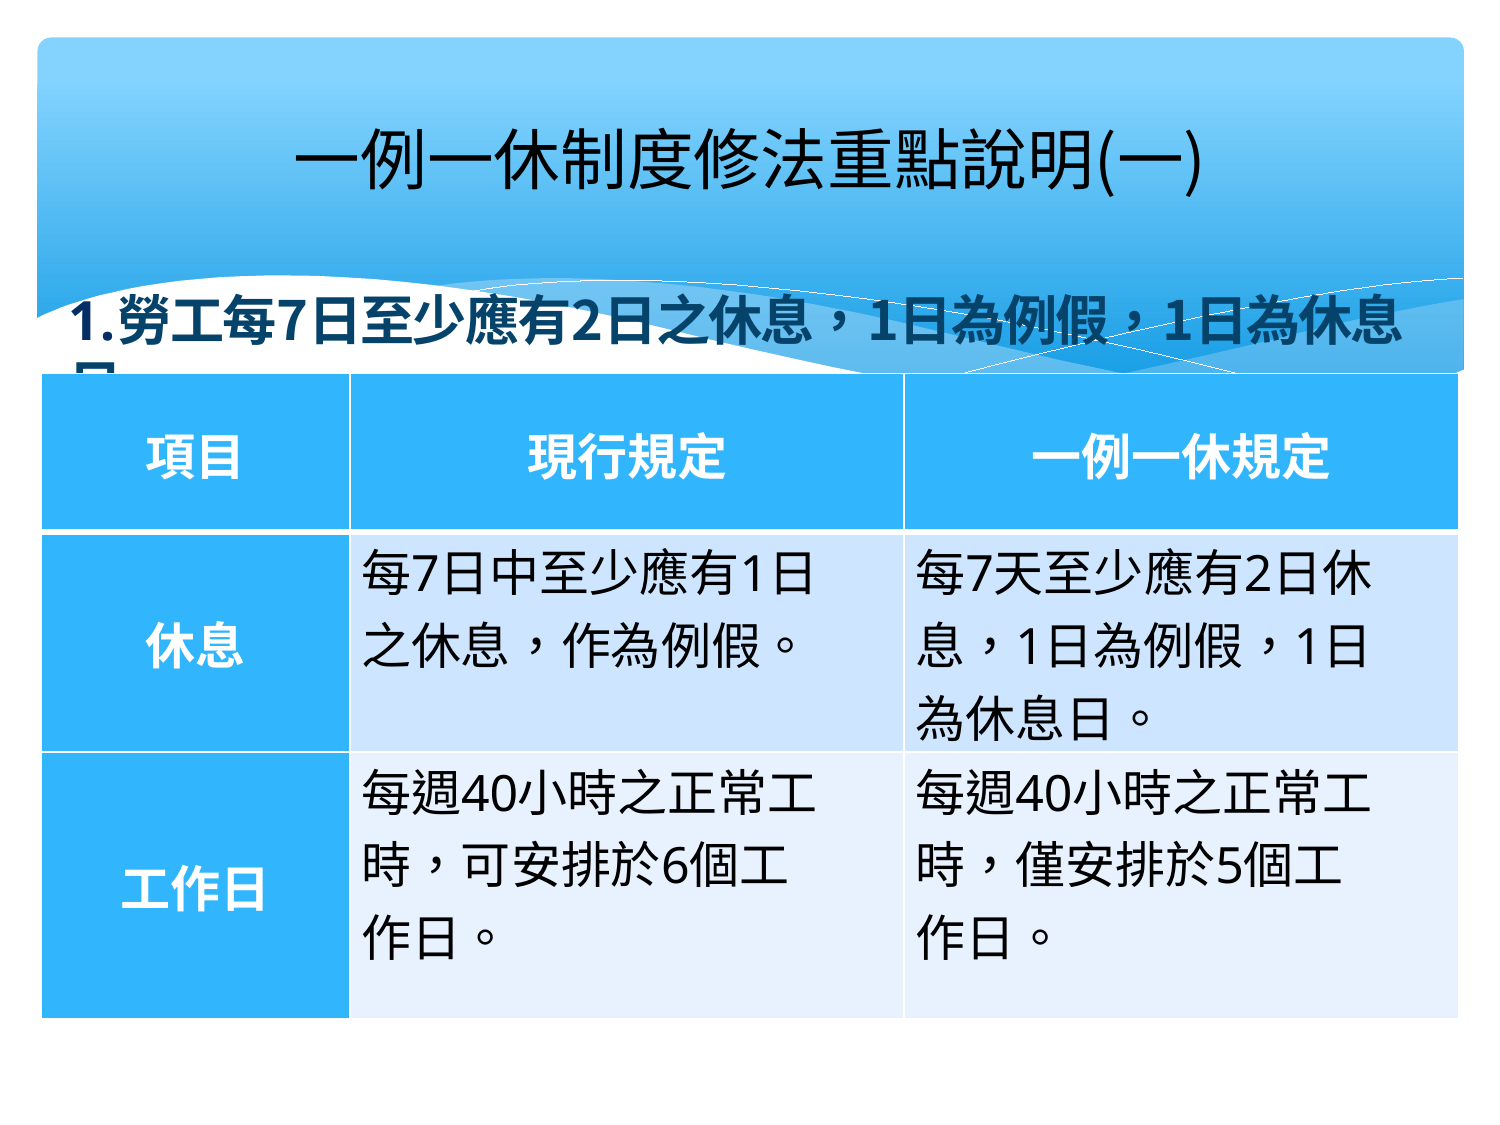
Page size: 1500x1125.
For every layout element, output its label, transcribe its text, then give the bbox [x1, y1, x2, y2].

table_cell 每週40小時之正常工 時，僅安排於5個工 作日。 [905, 753, 1458, 1018]
table_cell 每7天至少應有2日休 息，1日為例假，1日 為休息日。 [905, 535, 1458, 751]
table_cell 休息 [42, 535, 349, 751]
table_header 一例一休規定 [905, 374, 1458, 529]
table_cell 工作日 [42, 753, 349, 1018]
title 一例一休制度修法重點說明(一) [75, 55, 1425, 261]
list 勞工每7日至少應有2日之休息，1日為例假，1日為休息日 [53, 278, 1459, 373]
table_cell 每週40小時之正常工 時，可安排於6個工 作日。 [351, 753, 903, 1018]
table_header 項目 [42, 374, 349, 529]
table_header 現行規定 [351, 374, 903, 529]
table_cell 每7日中至少應有1日 之休息，作為例假。 [351, 535, 903, 751]
